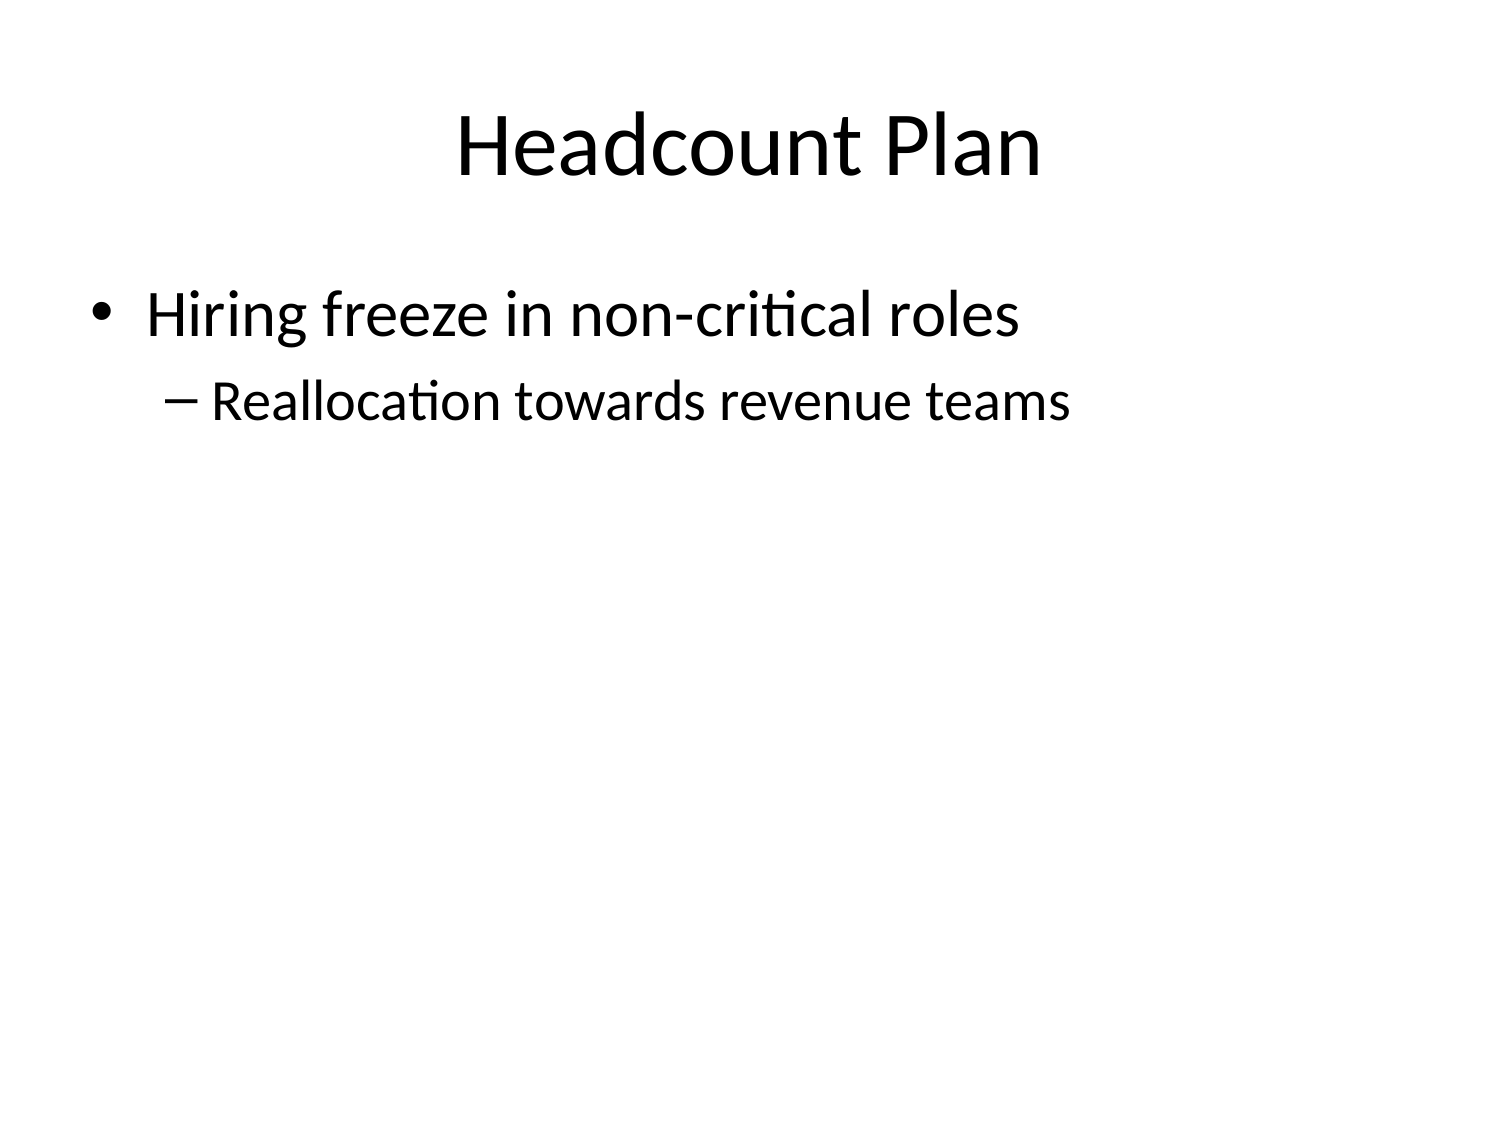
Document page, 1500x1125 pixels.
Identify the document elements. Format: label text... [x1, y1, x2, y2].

title Headcount Plan [75, 45, 1425, 233]
list Hiring freeze in non-critical roles Reallocation towards revenue teams [75, 262, 1425, 1005]
